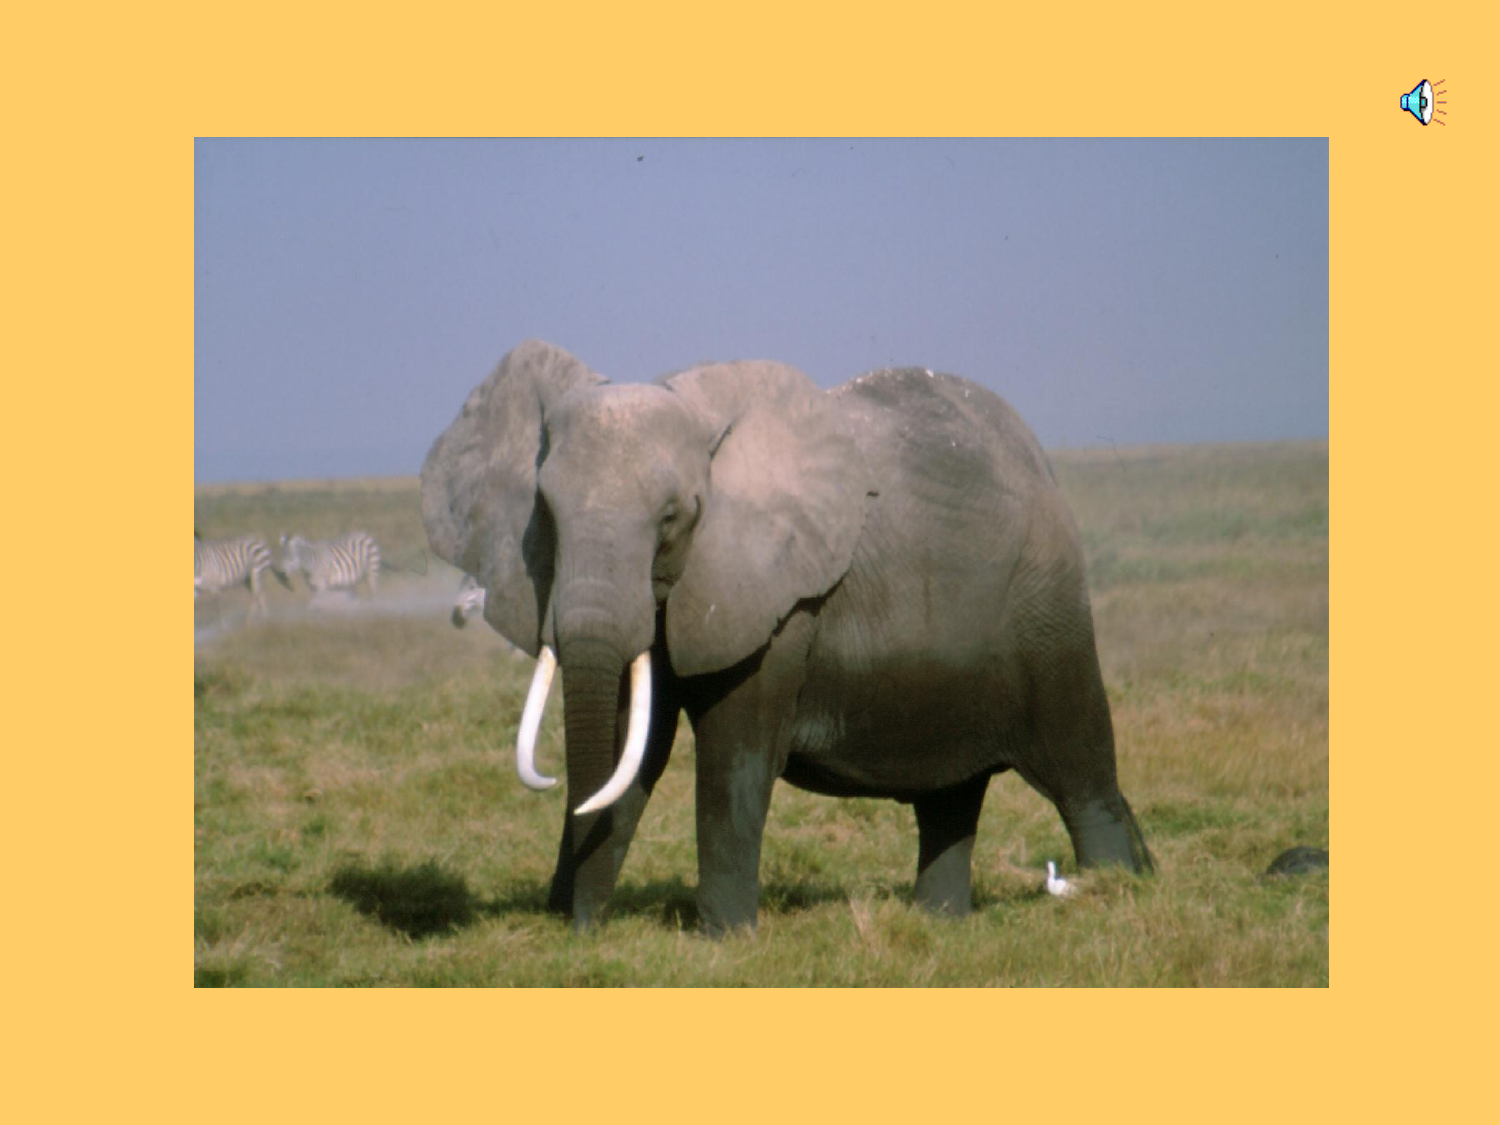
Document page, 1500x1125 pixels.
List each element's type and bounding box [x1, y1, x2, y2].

picture [1399, 78, 1450, 129]
picture [194, 137, 1329, 988]
